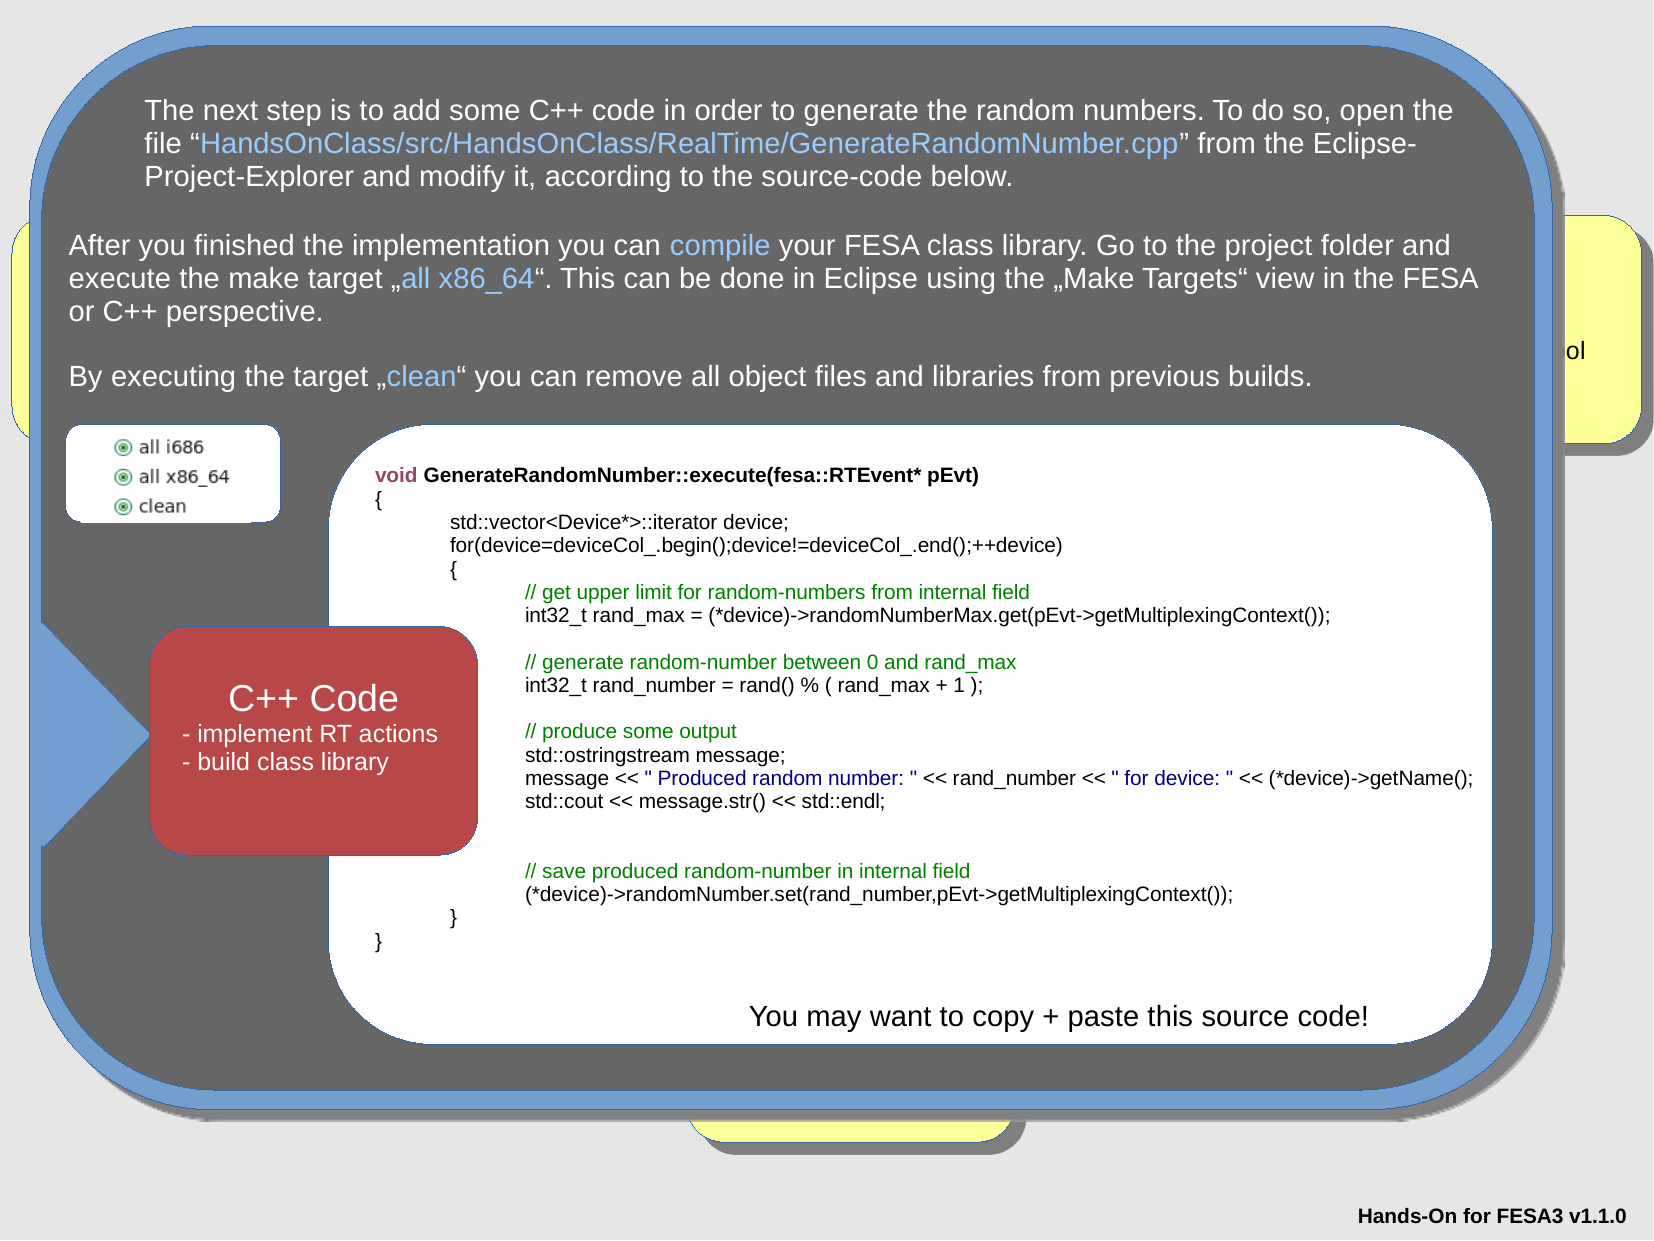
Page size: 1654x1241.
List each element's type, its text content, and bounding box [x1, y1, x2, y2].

text_box The next step is to add some C++ code in order to generate the random numbers. To do so, open the file “HandsOnClass/src/HandsOnClass/RealTime/GenerateRandomNumber.cpp” from the Eclipse-Project-Explorer and modify it, according to the source-code below. [129, 86, 1473, 218]
text_box void GenerateRandomNumber::execute(fesa::RTEvent* pEvt) { std::vector<Device*>::iterator device; for(device=deviceCol_.begin();device!=deviceCol_.end();++device) { // get upper limit for random-numbers from internal field int32_t rand_max = (*device)->randomNumberMax.get(pEvt->getMultiplexingContext()); // generate random-number between 0 and rand_max int32_t rand_number = rand() % ( rand_max + 1 ); // produce some output std::ostringstream message; message << " Produced random number: " << rand_number << " for device: " << (*device)->getName(); std::cout << message.str() << std::endl; // save produced random-number in internal field (*device)->randomNumber.set(rand_number,pEvt->getMultiplexingContext()); } } [360, 456, 1508, 1014]
picture [81, 433, 251, 523]
text_box After you finished the implementation you can compile your FESA class library. Go to the project folder and execute the make target „all x86_64“. This can be done in Eclipse using the „Make Targets“ view in the FESA or C++ perspective. By executing the target „clean“ you can remove all object files and libraries from previous builds. [53, 221, 1517, 420]
text_box [29, 26, 1553, 1110]
text_box C++ Code - implement RT actions - build class library [149, 626, 360, 856]
text_box You may want to copy + paste this source code! [734, 992, 1395, 1045]
